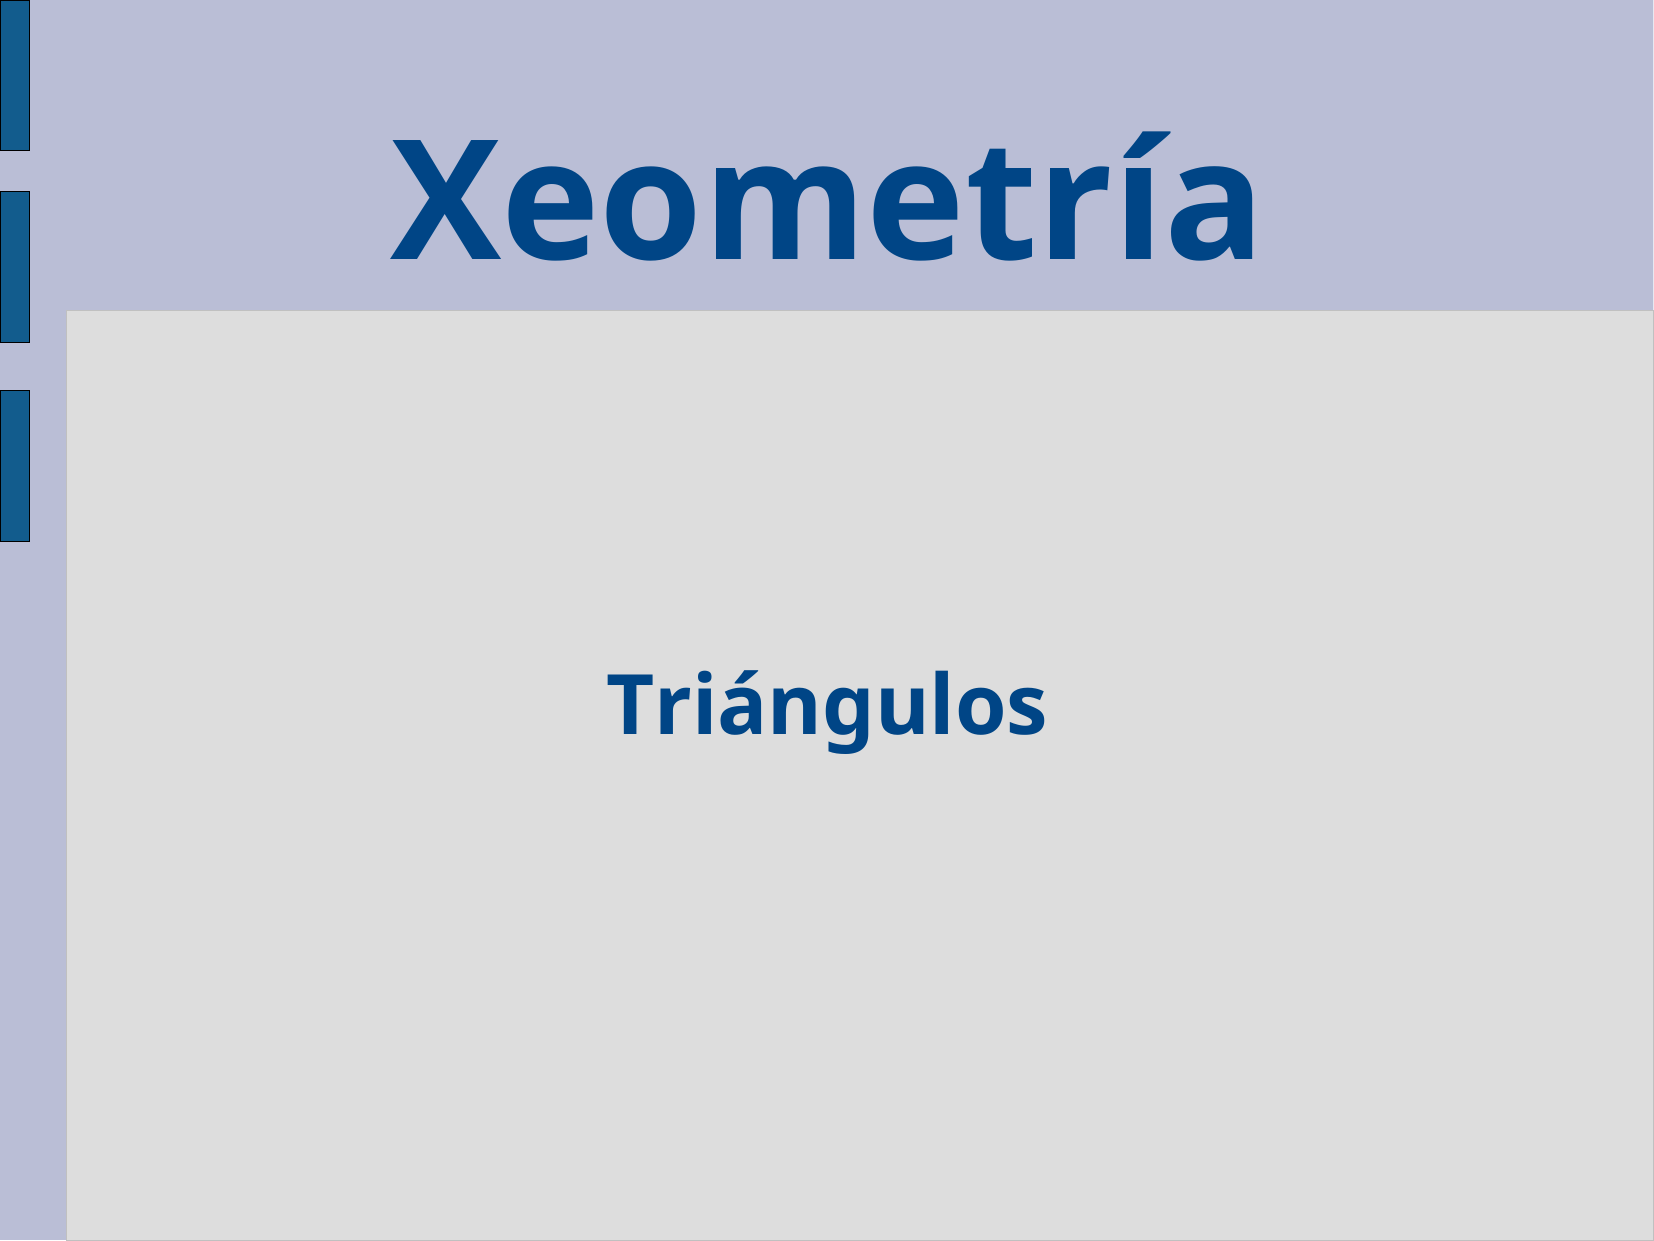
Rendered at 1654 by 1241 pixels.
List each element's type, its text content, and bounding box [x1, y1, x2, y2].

title Xeometría [121, 78, 1534, 311]
subtitle Triángulos [121, 643, 1534, 761]
